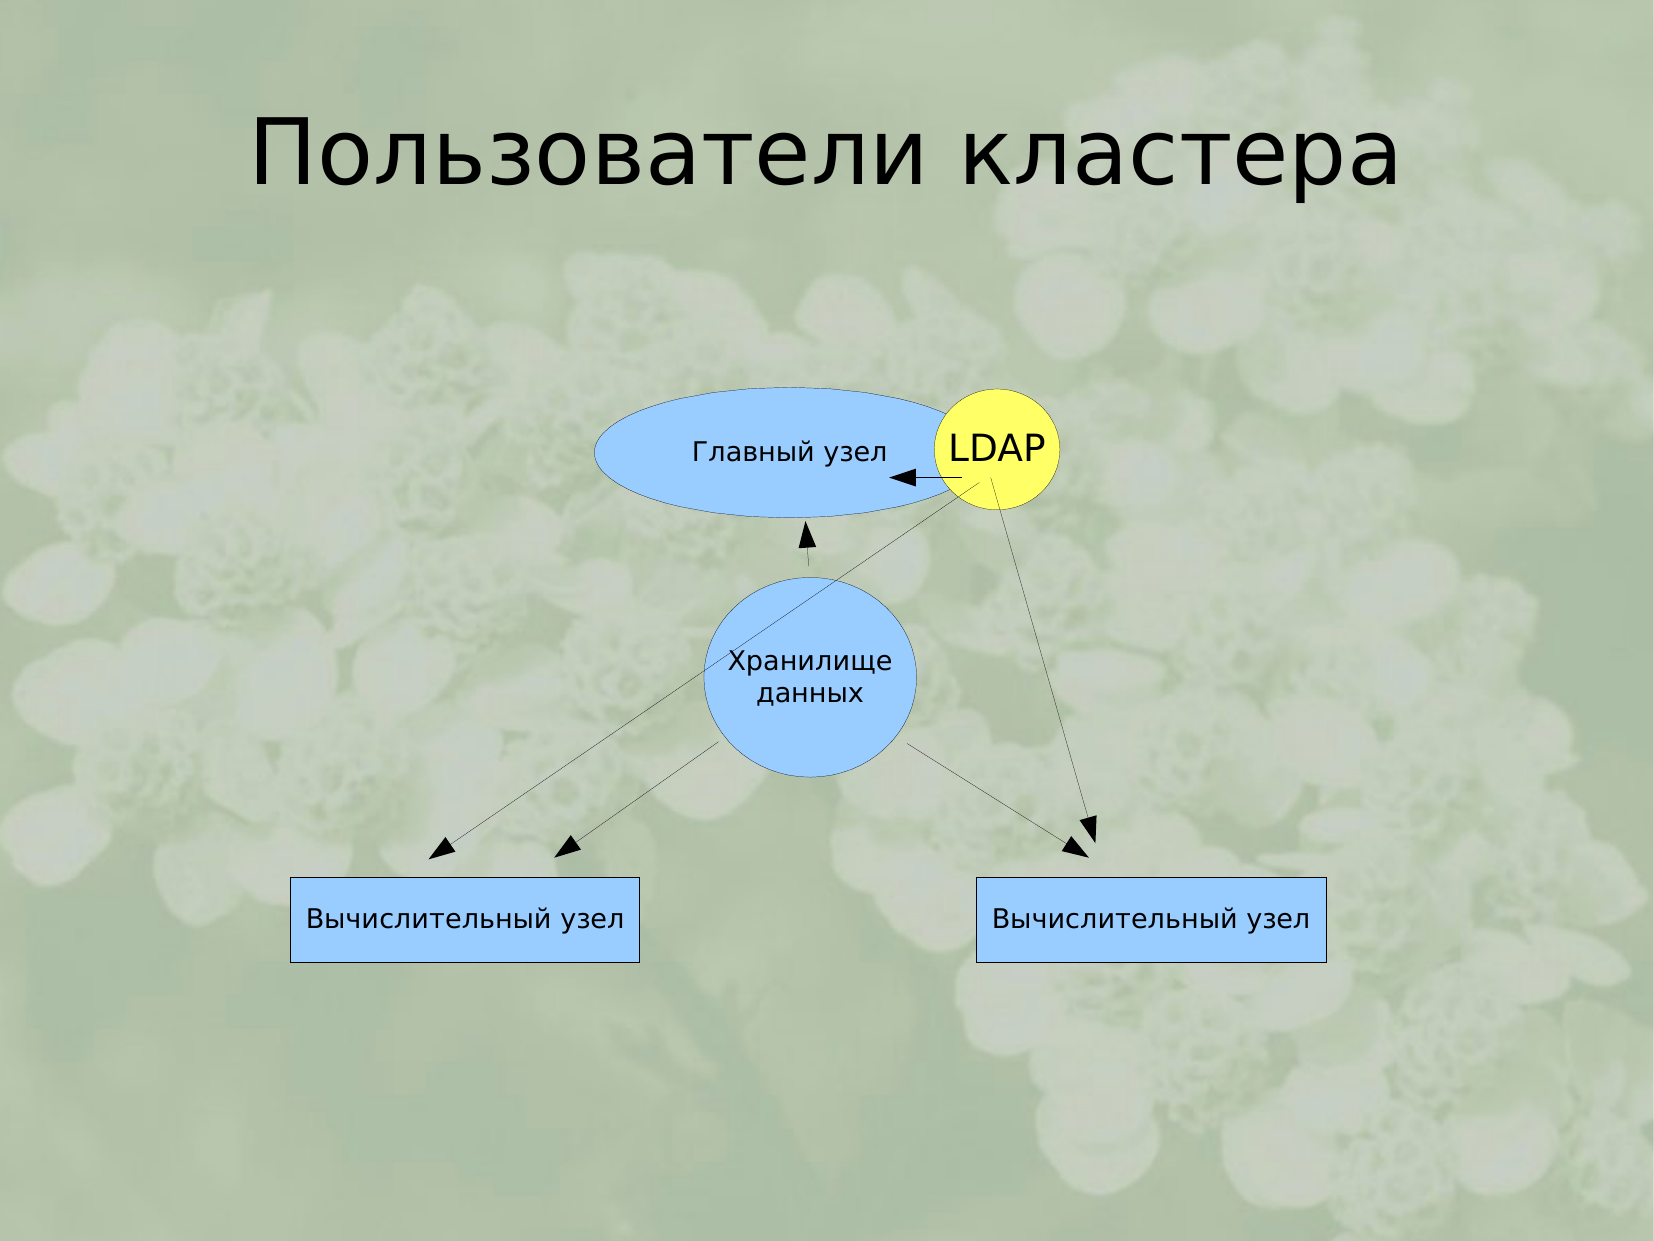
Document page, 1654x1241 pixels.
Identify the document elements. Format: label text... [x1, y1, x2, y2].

picture [0, 0, 1654, 1241]
chart [194, 303, 1654, 1123]
title Пользователи кластера [82, 49, 1571, 257]
